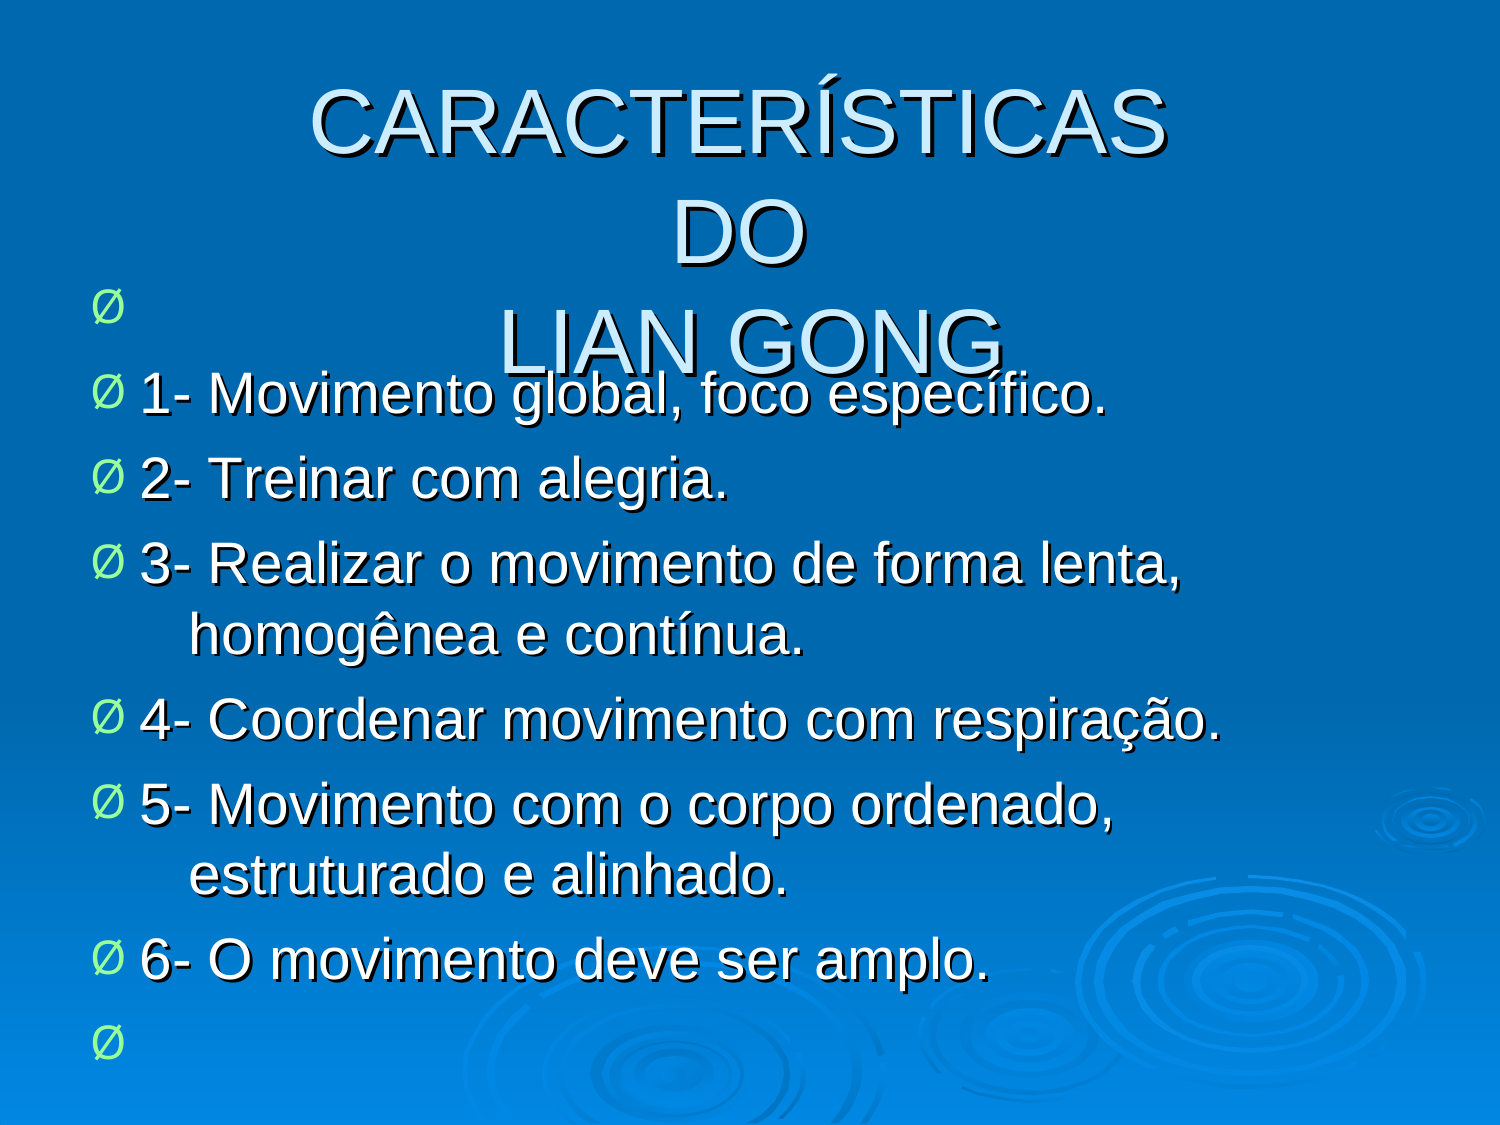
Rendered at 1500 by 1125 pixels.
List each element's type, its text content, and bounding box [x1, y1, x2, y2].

title CARACTERÍSTICAS DO LIAN GONG [76, 54, 1427, 242]
list 1- Movimento global, foco específico. 2- Treinar com alegria. 3- Realizar o movimento de forma lenta, homogênea e contínua. 4- Coordenar movimento com respiração. 5- Movimento com o corpo ordenado, estruturado e alinhado. 6- O movimento deve ser amplo. [75, 262, 1426, 1005]
